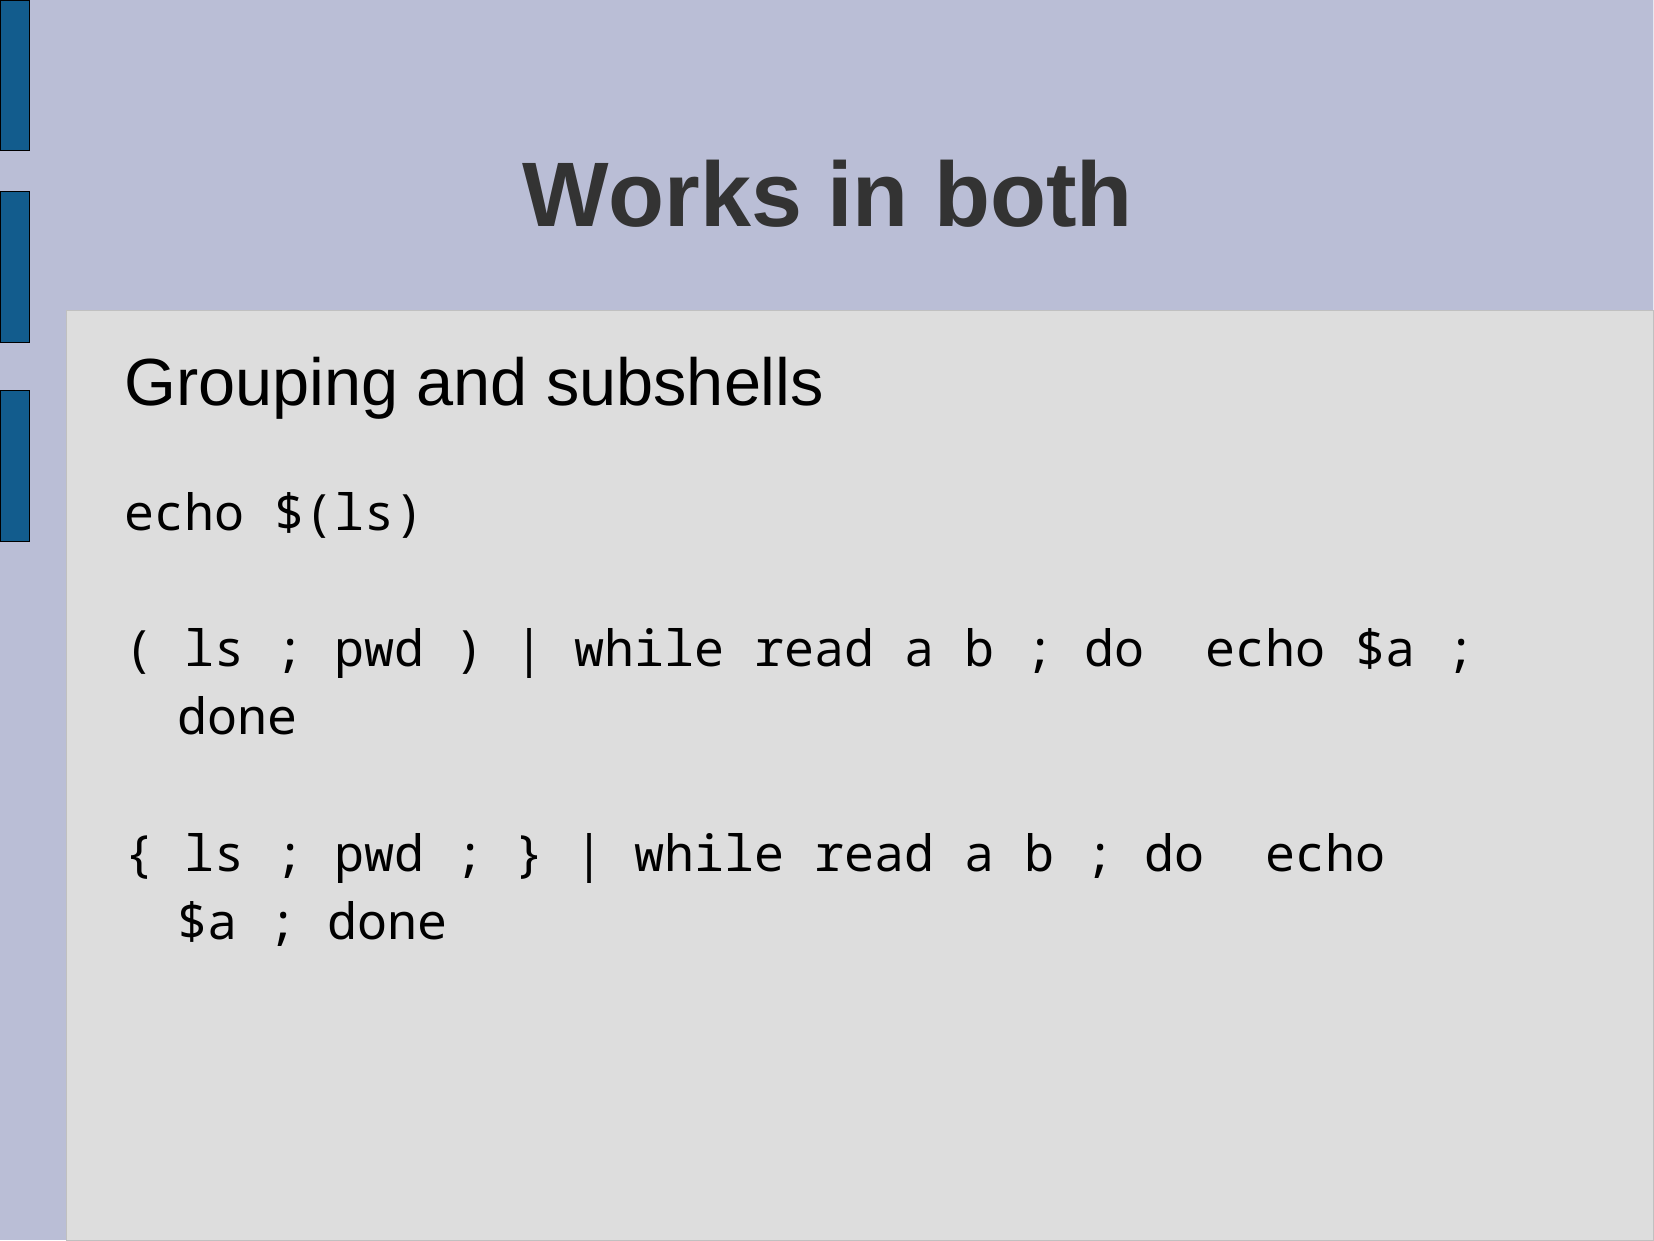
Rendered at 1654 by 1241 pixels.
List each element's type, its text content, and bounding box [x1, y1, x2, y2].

title Works in both [121, 98, 1534, 291]
list Grouping and subshells echo $(ls) ( ls ; pwd ) | while read a b ; do echo $a ; done { ls ; pwd ; } | while read a b ; do echo $a ; done [121, 344, 1534, 1112]
